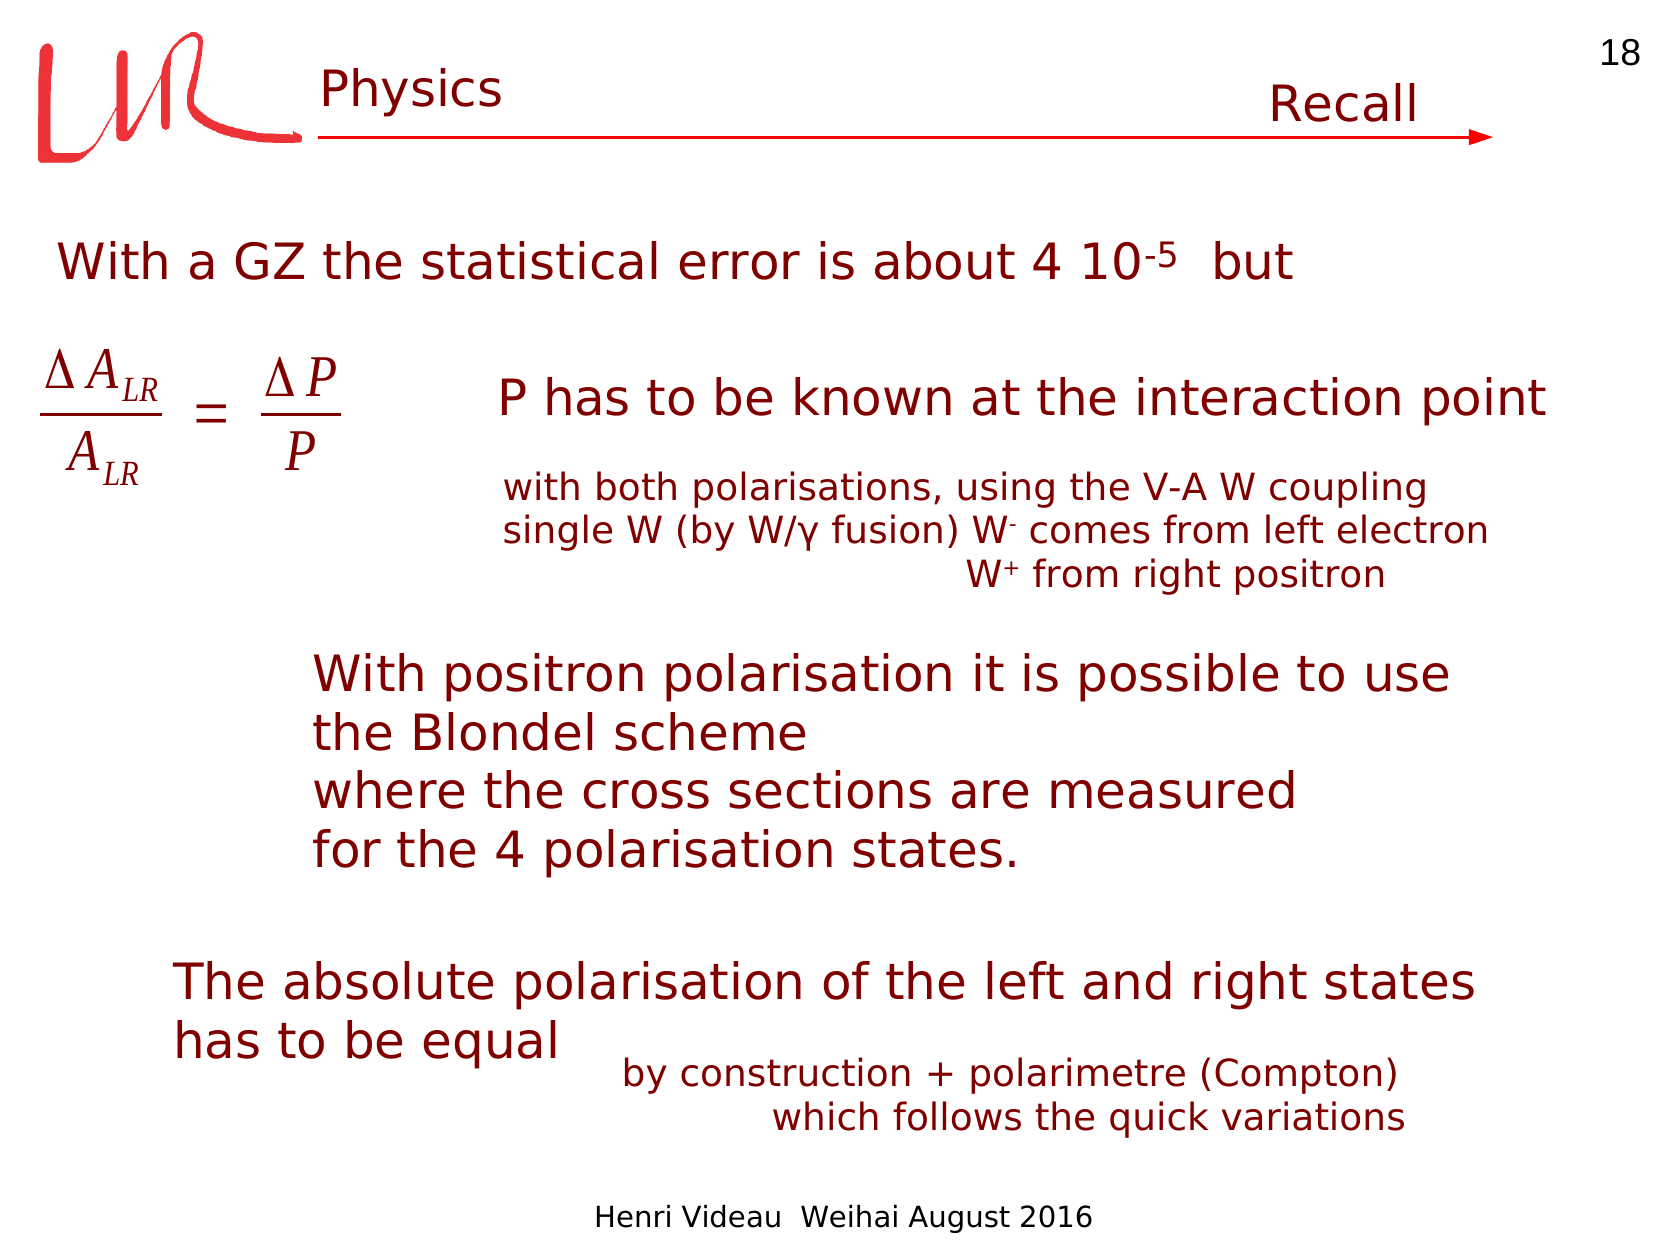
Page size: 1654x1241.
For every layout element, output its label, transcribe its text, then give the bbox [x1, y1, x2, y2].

text_box With positron polarisation it is possible to use the Blondel scheme where the cross sections are measured for the 4 polarisation states. [312, 645, 1452, 880]
text_box P has to be known at the interaction point [497, 369, 1551, 428]
text_box With a GZ the statistical error is about 4 10-5 but [56, 232, 1293, 293]
picture [38, 32, 302, 163]
text_box The absolute polarisation of the left and right states has to be equal [173, 953, 1481, 1071]
chart [31, 334, 350, 493]
text_box by construction + polarimetre (Compton) which follows the quick variations [621, 1051, 1539, 1158]
text_box with both polarisations, using the V-A W coupling single W (by W/γ fusion) W- comes from left electron W+ from right positron [502, 464, 1490, 599]
text_box Recall [1268, 75, 1428, 134]
